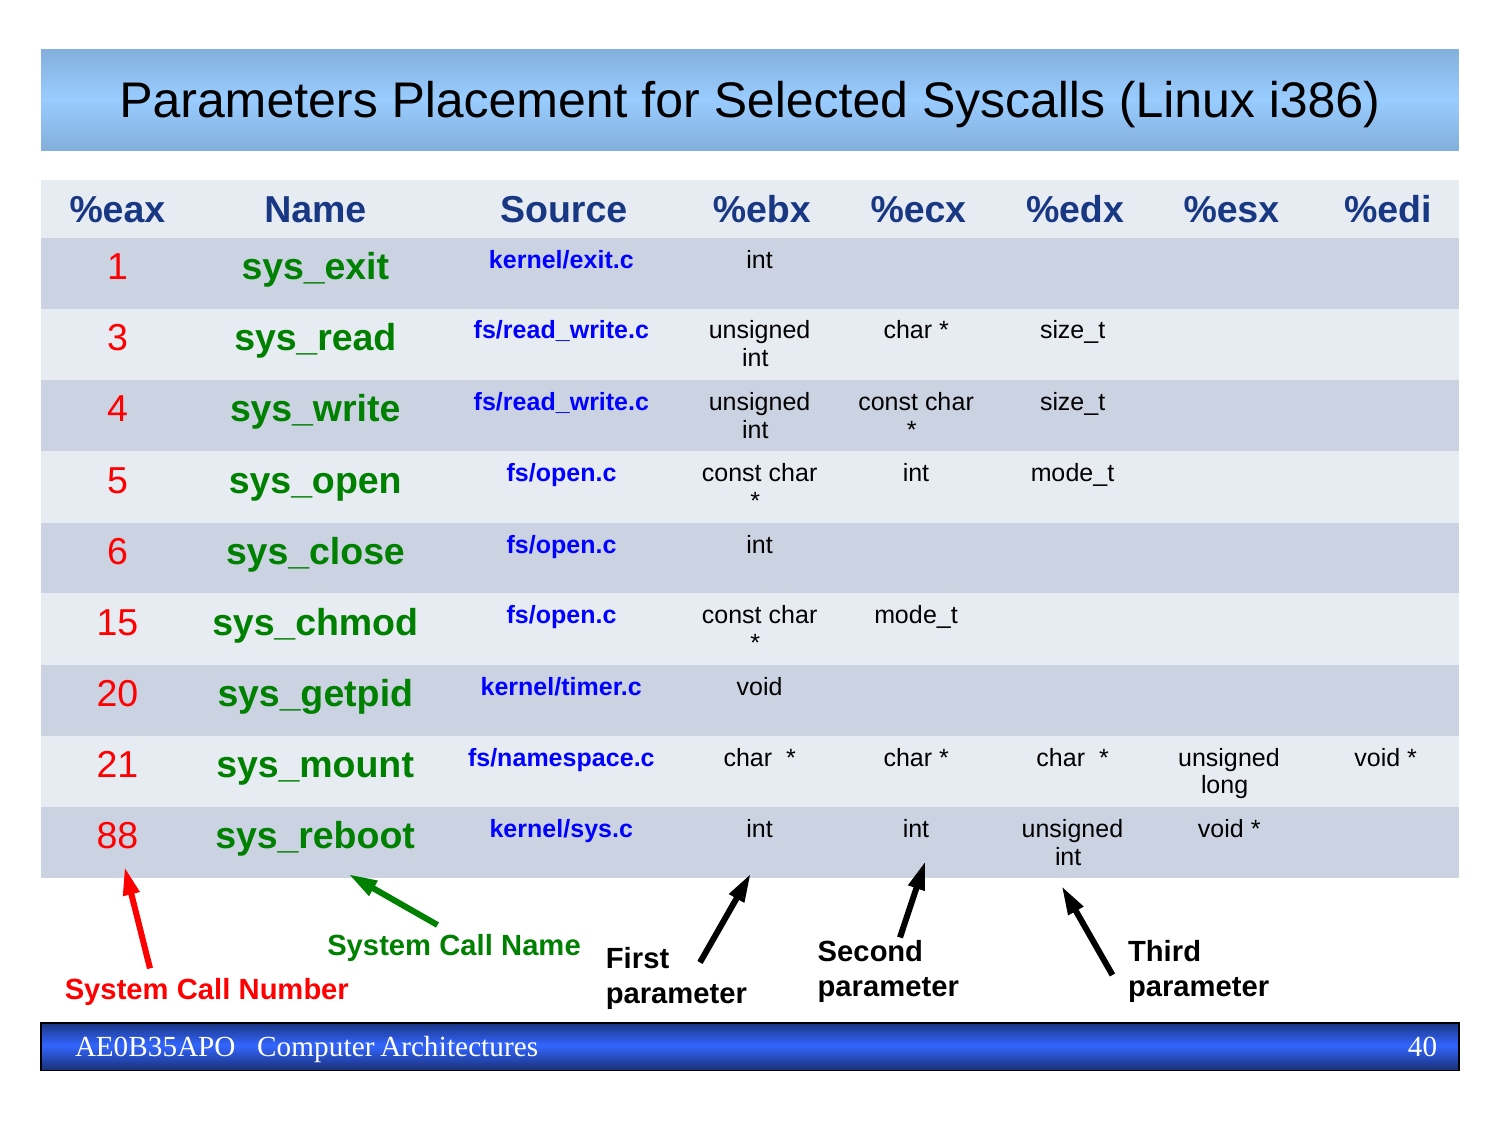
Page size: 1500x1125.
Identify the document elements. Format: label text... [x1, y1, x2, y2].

table_cell void * [1146, 807, 1303, 878]
table_cell char * [834, 309, 990, 380]
table_cell size_t [990, 309, 1146, 380]
table_cell fs/namespace.c [437, 736, 677, 807]
table_cell 15 [41, 593, 180, 665]
table_cell 88 [41, 807, 180, 878]
table_cell sys_read [180, 309, 437, 380]
table_cell [990, 665, 1146, 736]
text_box System Call Number [49, 962, 381, 1013]
table_cell [1146, 665, 1303, 736]
table_header %ebx [677, 180, 834, 238]
table_cell 4 [41, 380, 180, 451]
table_cell sys_write [180, 380, 437, 451]
table_cell fs/read_write.c [437, 309, 677, 380]
table_cell 6 [41, 523, 180, 593]
table_cell [1303, 451, 1459, 523]
table_cell sys_exit [180, 238, 437, 309]
table_cell fs/open.c [437, 523, 677, 593]
table_cell size_t [990, 380, 1146, 451]
table_cell fs/open.c [437, 593, 677, 665]
table_cell mode_t [834, 593, 990, 665]
table_cell [1146, 523, 1303, 593]
text_box System Call Name [312, 918, 597, 969]
table_cell sys_close [180, 523, 437, 593]
table_cell const char * [677, 451, 834, 523]
table_header %esx [1146, 180, 1303, 238]
table_cell unsigned int [677, 309, 834, 380]
text_box First parameter [591, 931, 826, 1017]
table_cell void * [1303, 736, 1459, 807]
title Parameters Placement for Selected Syscalls (Linux i386) [41, 49, 1459, 151]
table_cell int [834, 807, 990, 878]
table_cell 20 [41, 665, 180, 736]
table_header Source [437, 180, 677, 238]
table_header Name [180, 180, 437, 238]
table_cell const char * [677, 593, 834, 665]
table_cell mode_t [990, 451, 1146, 523]
table_cell [834, 238, 990, 309]
table_cell [1146, 380, 1303, 451]
table_cell 1 [41, 238, 180, 309]
table_cell fs/read_write.c [437, 380, 677, 451]
table_cell char * [677, 736, 834, 807]
table_cell [990, 238, 1146, 309]
table_cell unsigned int [677, 380, 834, 451]
table_cell int [677, 807, 834, 878]
table_cell fs/open.c [437, 451, 677, 523]
table_cell sys_chmod [180, 593, 437, 665]
table_cell 3 [41, 309, 180, 380]
table_cell unsigned long [1146, 736, 1303, 807]
table_cell [834, 523, 990, 593]
table_cell 5 [41, 451, 180, 523]
table_cell int [677, 523, 834, 593]
table_cell sys_mount [180, 736, 437, 807]
table_cell [990, 593, 1146, 665]
table_cell [1146, 309, 1303, 380]
table_cell [1303, 523, 1459, 593]
table_cell [1303, 807, 1459, 878]
table_cell [1146, 451, 1303, 523]
table_cell 21 [41, 736, 180, 807]
table_cell [1146, 238, 1303, 309]
table_cell unsigned int [990, 807, 1146, 878]
table_cell char * [834, 736, 990, 807]
table_cell char * [990, 736, 1146, 807]
table_cell kernel/exit.c [437, 238, 677, 309]
table_cell const char * [834, 380, 990, 451]
table_cell int [677, 238, 834, 309]
table_header %ecx [834, 180, 990, 238]
text_box Third parameter [1113, 924, 1325, 1011]
table_cell [1303, 593, 1459, 665]
table_header %eax [41, 180, 180, 238]
table_cell [1303, 238, 1459, 309]
table_cell [1303, 380, 1459, 451]
table_cell int [834, 451, 990, 523]
table_cell sys_open [180, 451, 437, 523]
table_cell [1303, 665, 1459, 736]
table_cell [990, 523, 1146, 593]
table_header %edx [990, 180, 1146, 238]
table_cell [834, 665, 990, 736]
table_cell [1146, 593, 1303, 665]
table_cell [1303, 309, 1459, 380]
table_cell void [677, 665, 834, 736]
table_cell sys_reboot [180, 807, 437, 878]
table_cell kernel/timer.c [437, 665, 677, 736]
text_box Second parameter [802, 924, 1013, 1011]
table_cell kernel/sys.c [437, 807, 677, 878]
table_cell sys_getpid [180, 665, 437, 736]
table_header %edi [1303, 180, 1459, 238]
